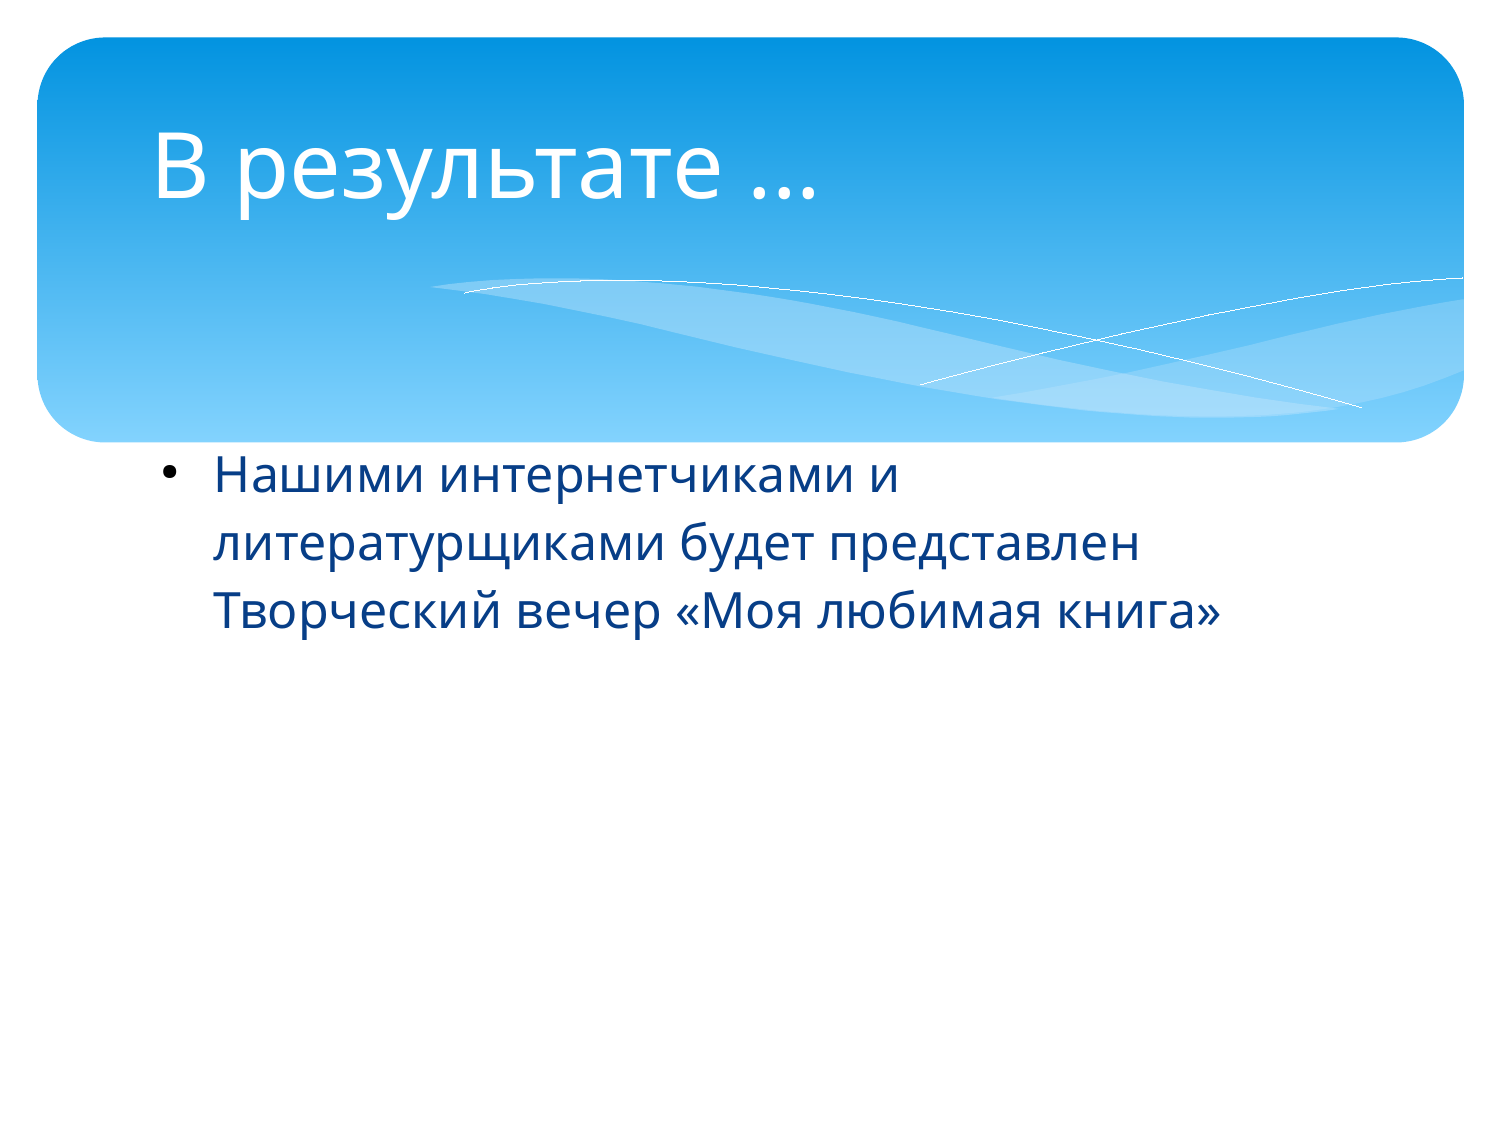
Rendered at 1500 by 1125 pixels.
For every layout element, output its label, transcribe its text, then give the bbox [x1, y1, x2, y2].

title В результате ... [150, 60, 1500, 266]
list Нашими интернетчиками и литературщиками будет представлен Творческий вечер «Моя любимая книга» [143, 438, 1359, 1005]
